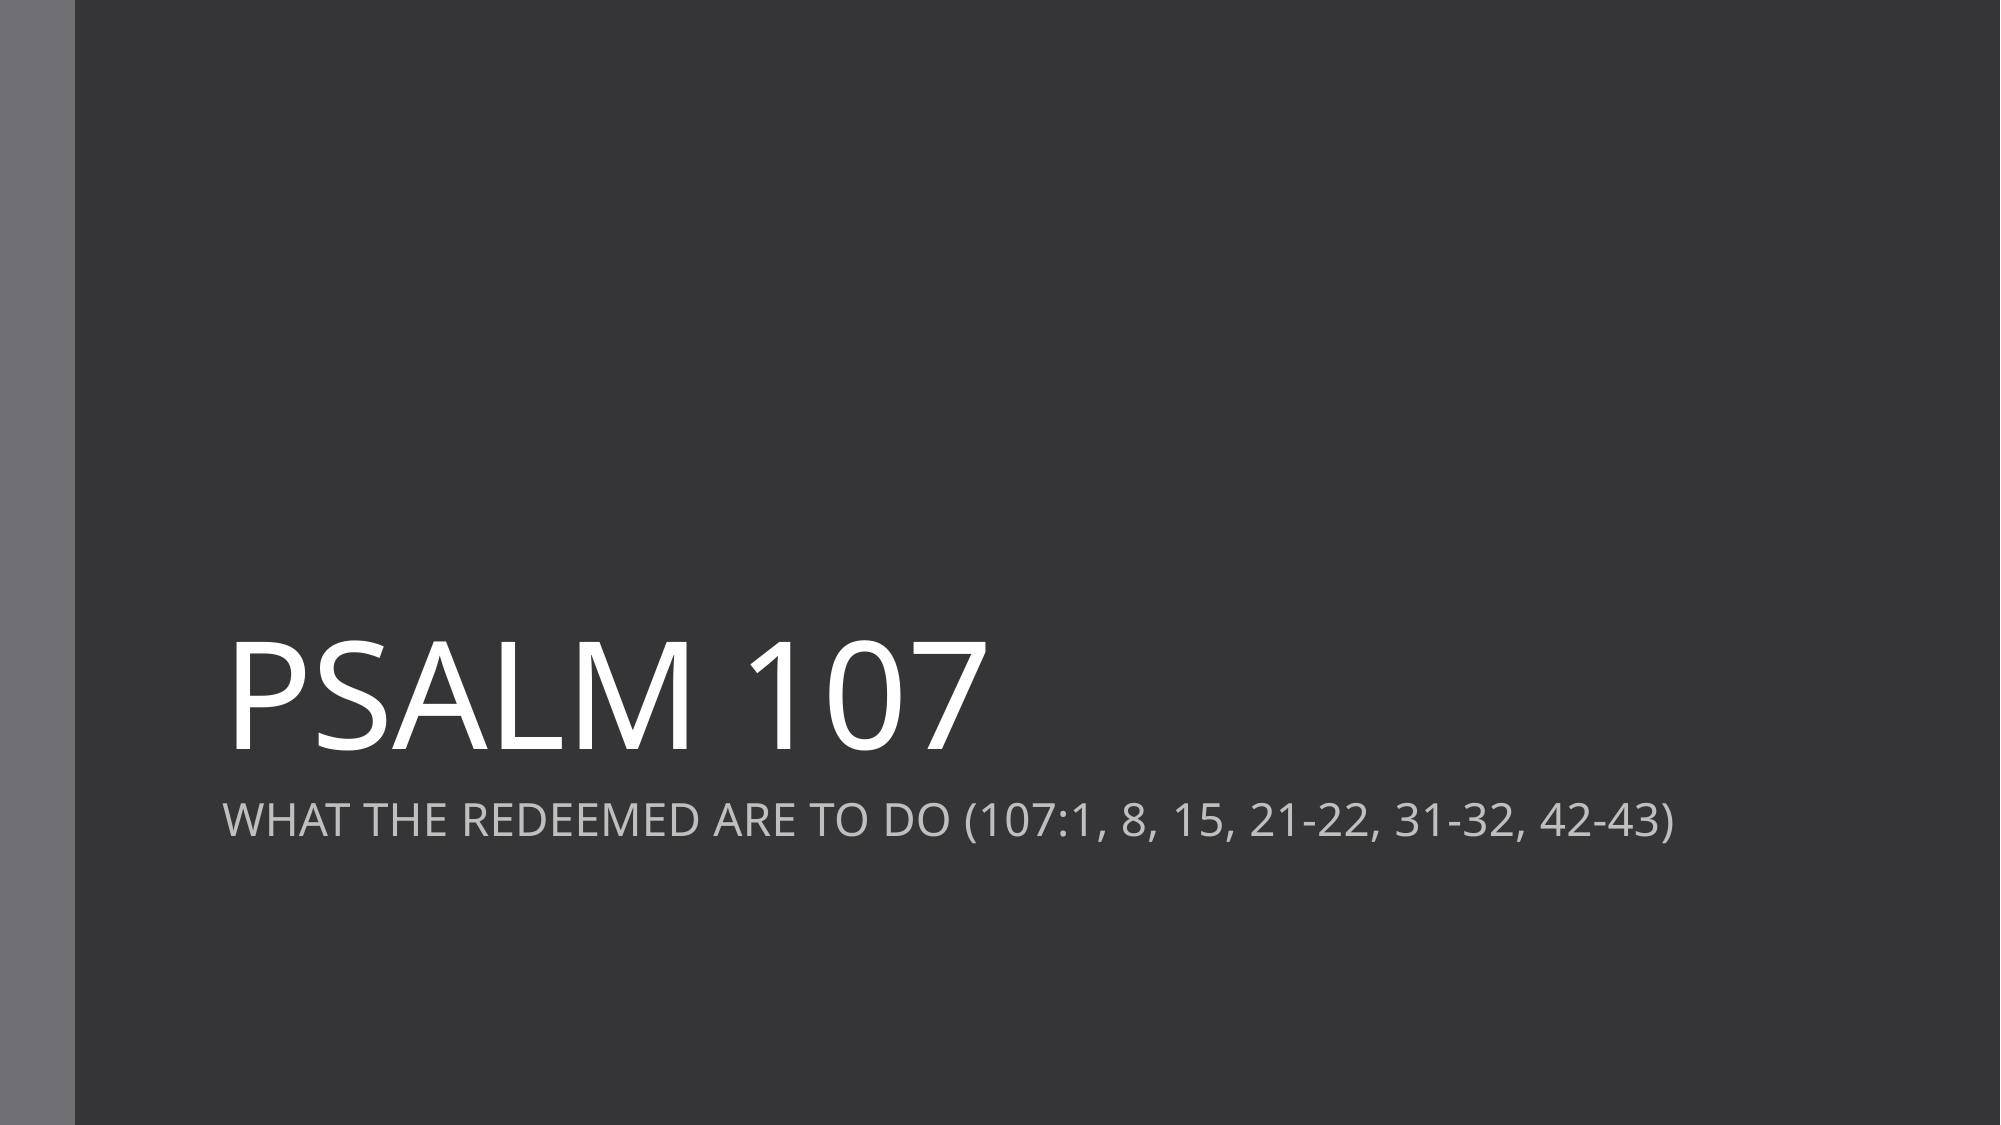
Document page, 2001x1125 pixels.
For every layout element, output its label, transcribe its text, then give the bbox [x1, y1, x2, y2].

subtitle WHAT THE REDEEMED ARE TO DO (107:1, 8, 15, 21-22, 31-32, 42-43) [206, 787, 1752, 1066]
title PSALM 107 [206, 124, 1752, 787]
